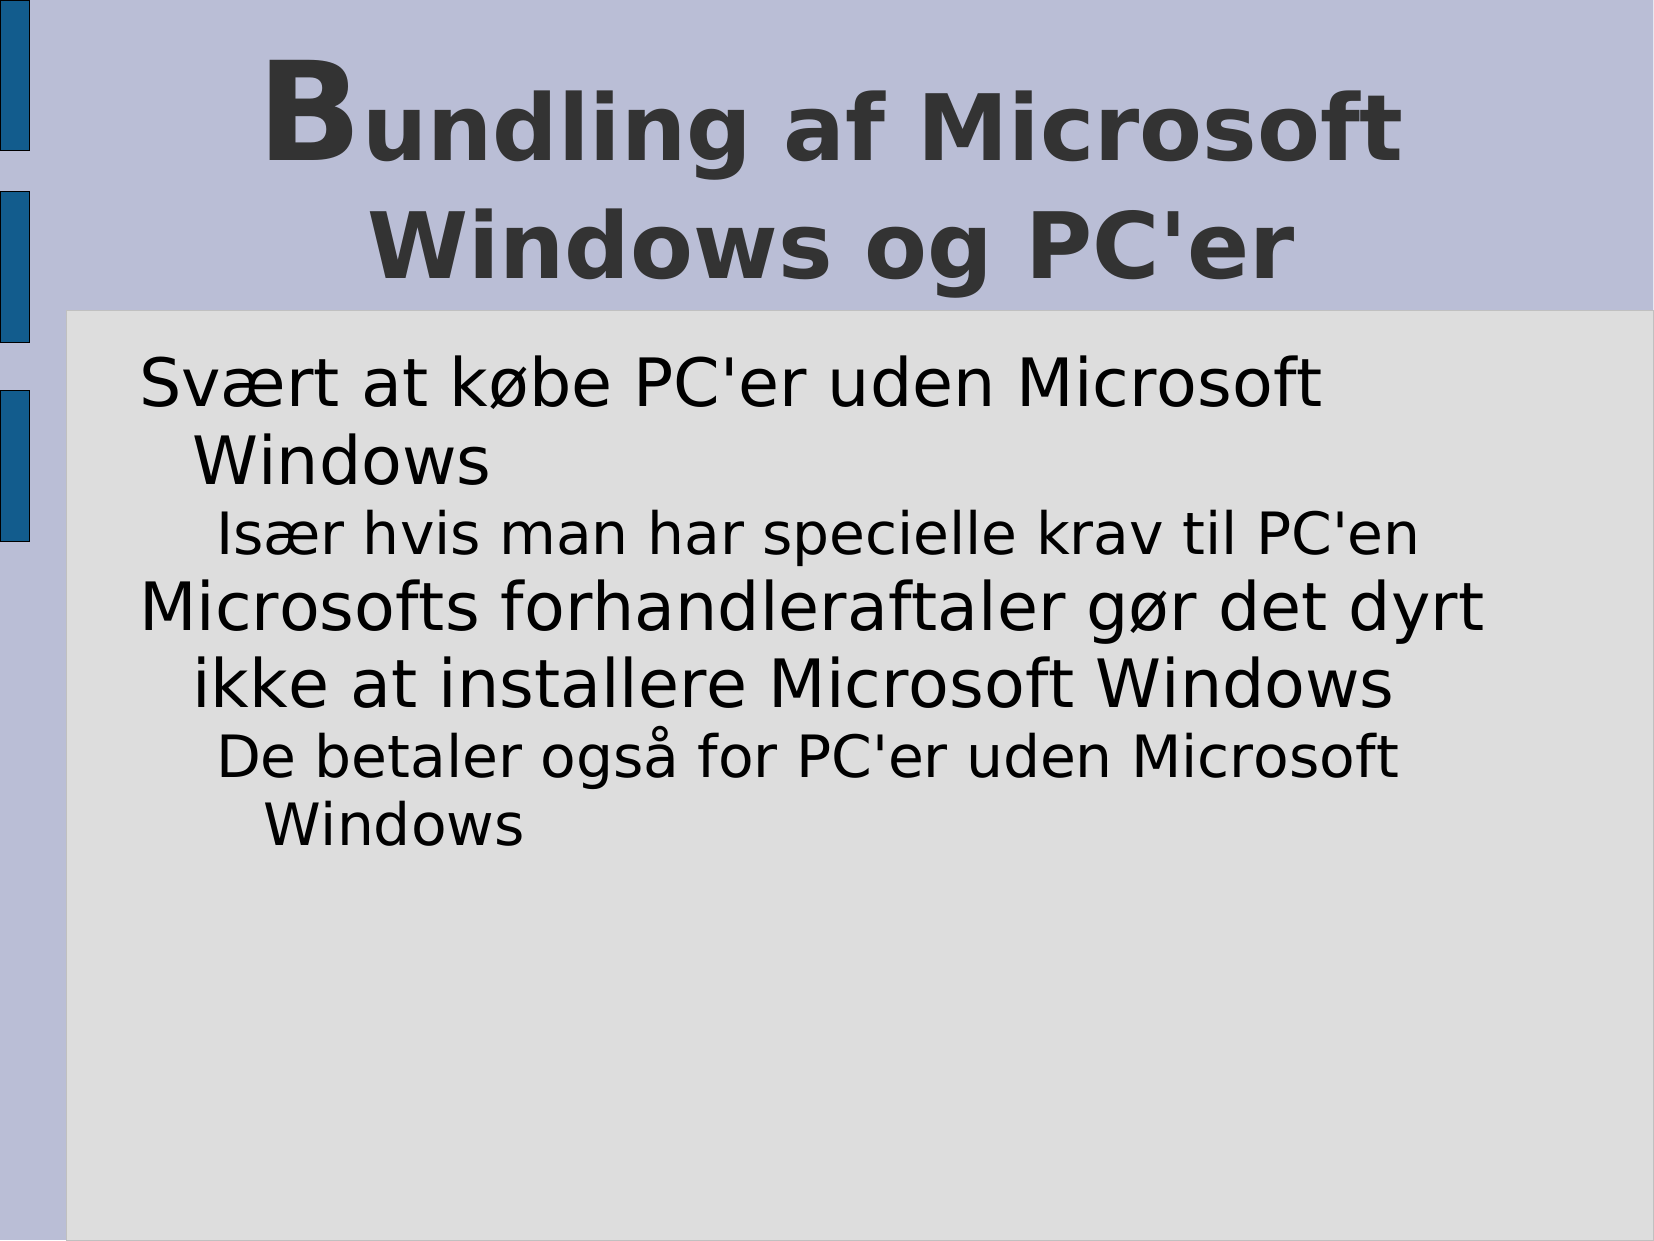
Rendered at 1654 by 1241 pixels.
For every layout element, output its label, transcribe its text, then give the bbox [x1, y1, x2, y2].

title Bundling af Microsoft Windows og PC'er [125, 32, 1538, 301]
list Svært at købe PC'er uden Microsoft Windows Især hvis man har specielle krav til PC'en Microsofts forhandleraftaler gør det dyrt ikke at installere Microsoft Windows De betaler også for PC'er uden Microsoft Windows [121, 344, 1576, 1127]
